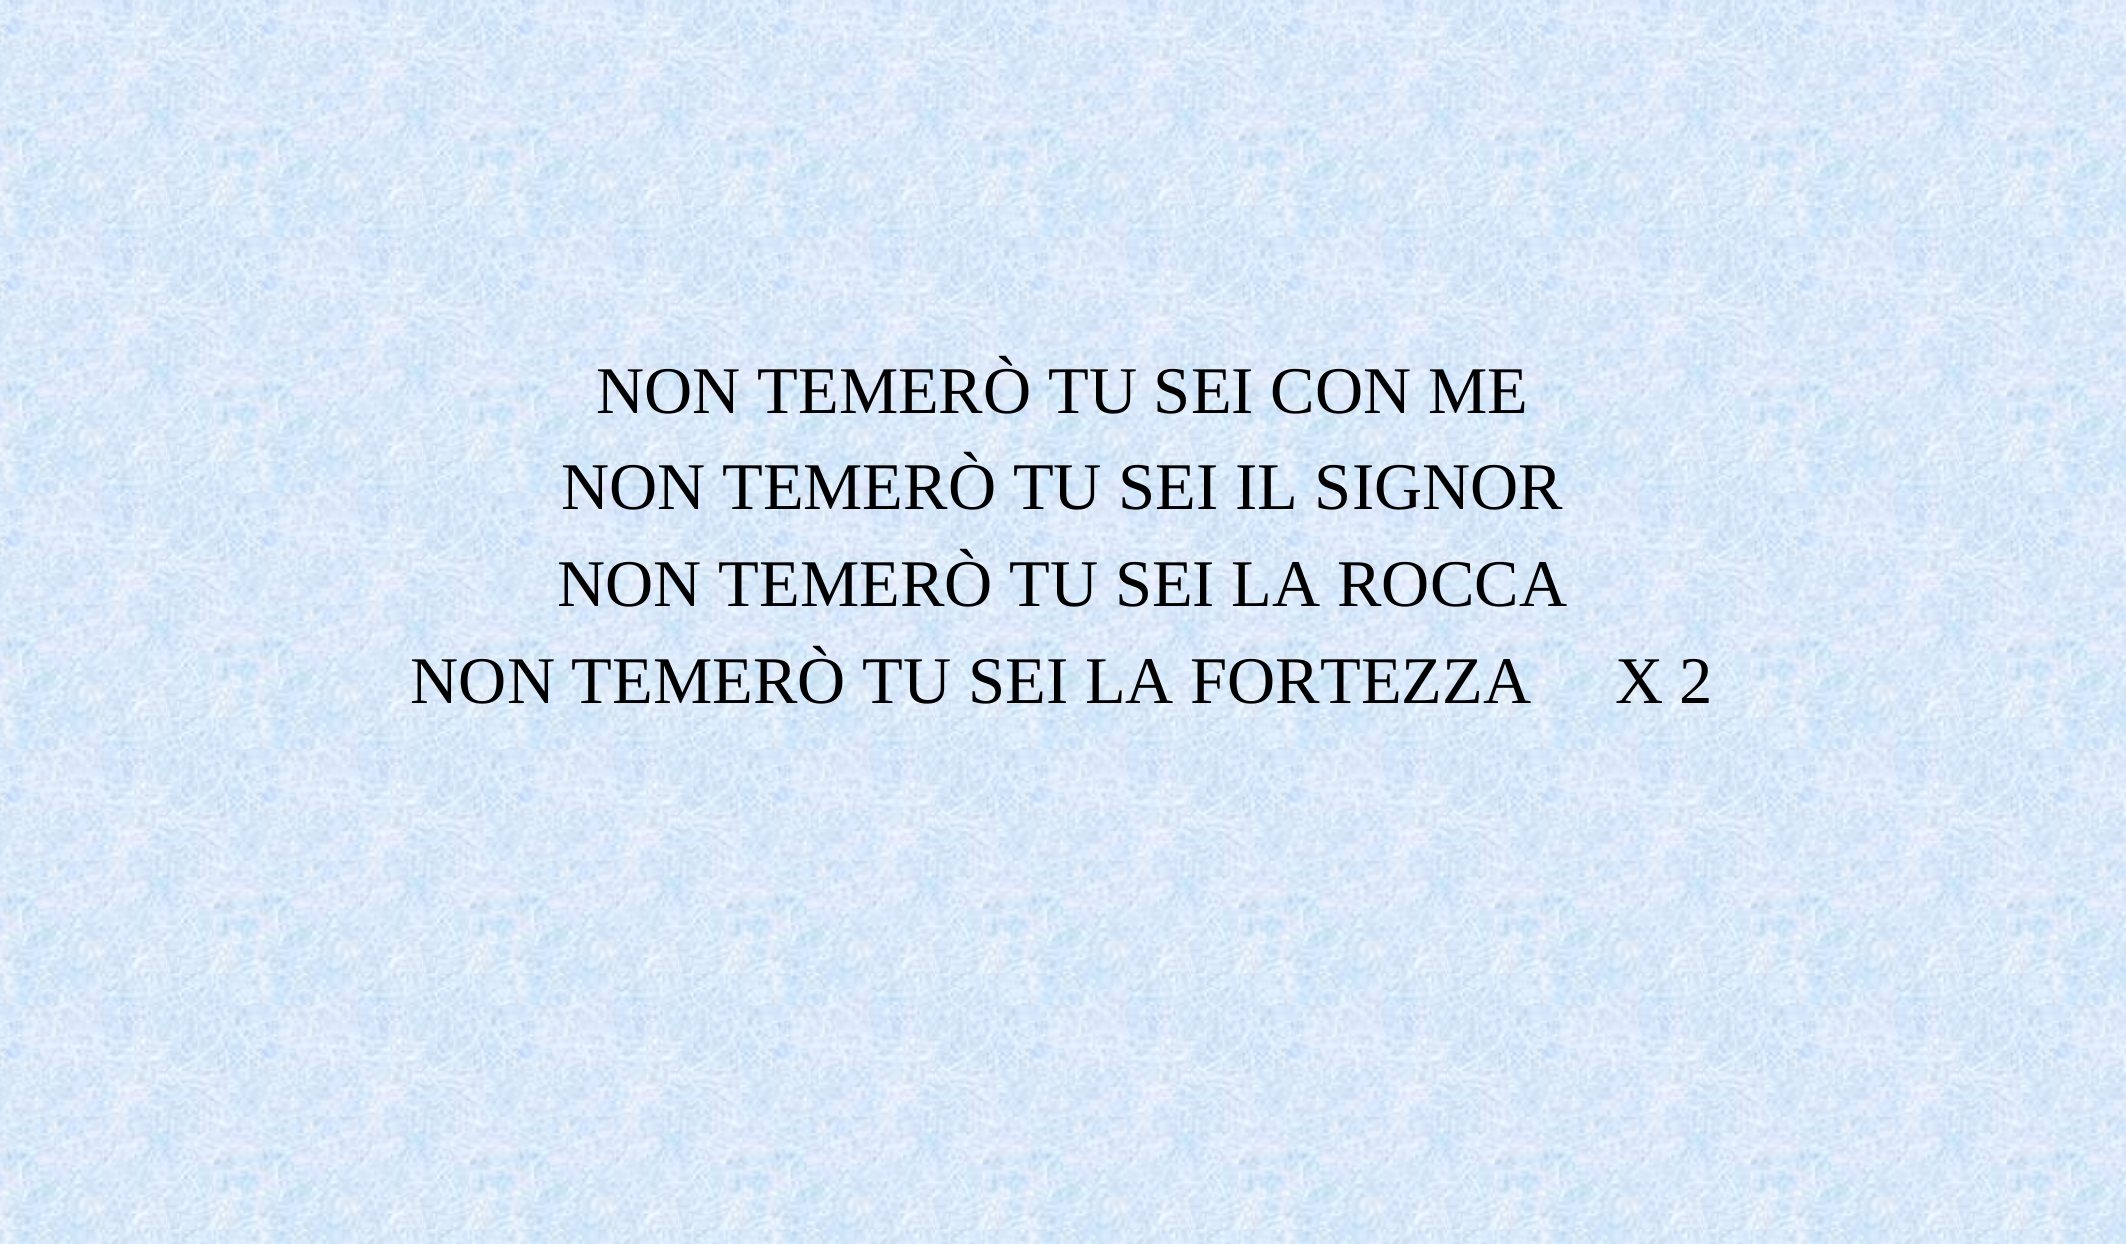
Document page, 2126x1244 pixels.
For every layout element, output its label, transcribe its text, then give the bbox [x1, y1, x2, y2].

picture [0, 0, 2126, 1244]
subtitle NON TEMERÒ TU SEI CON ME NON TEMERÒ TU SEI IL SIGNOR NON TEMERÒ TU SEI LA ROCCA NON TEMERÒ TU SEI LA FORTEZZA X 2 [106, 49, 2020, 1110]
